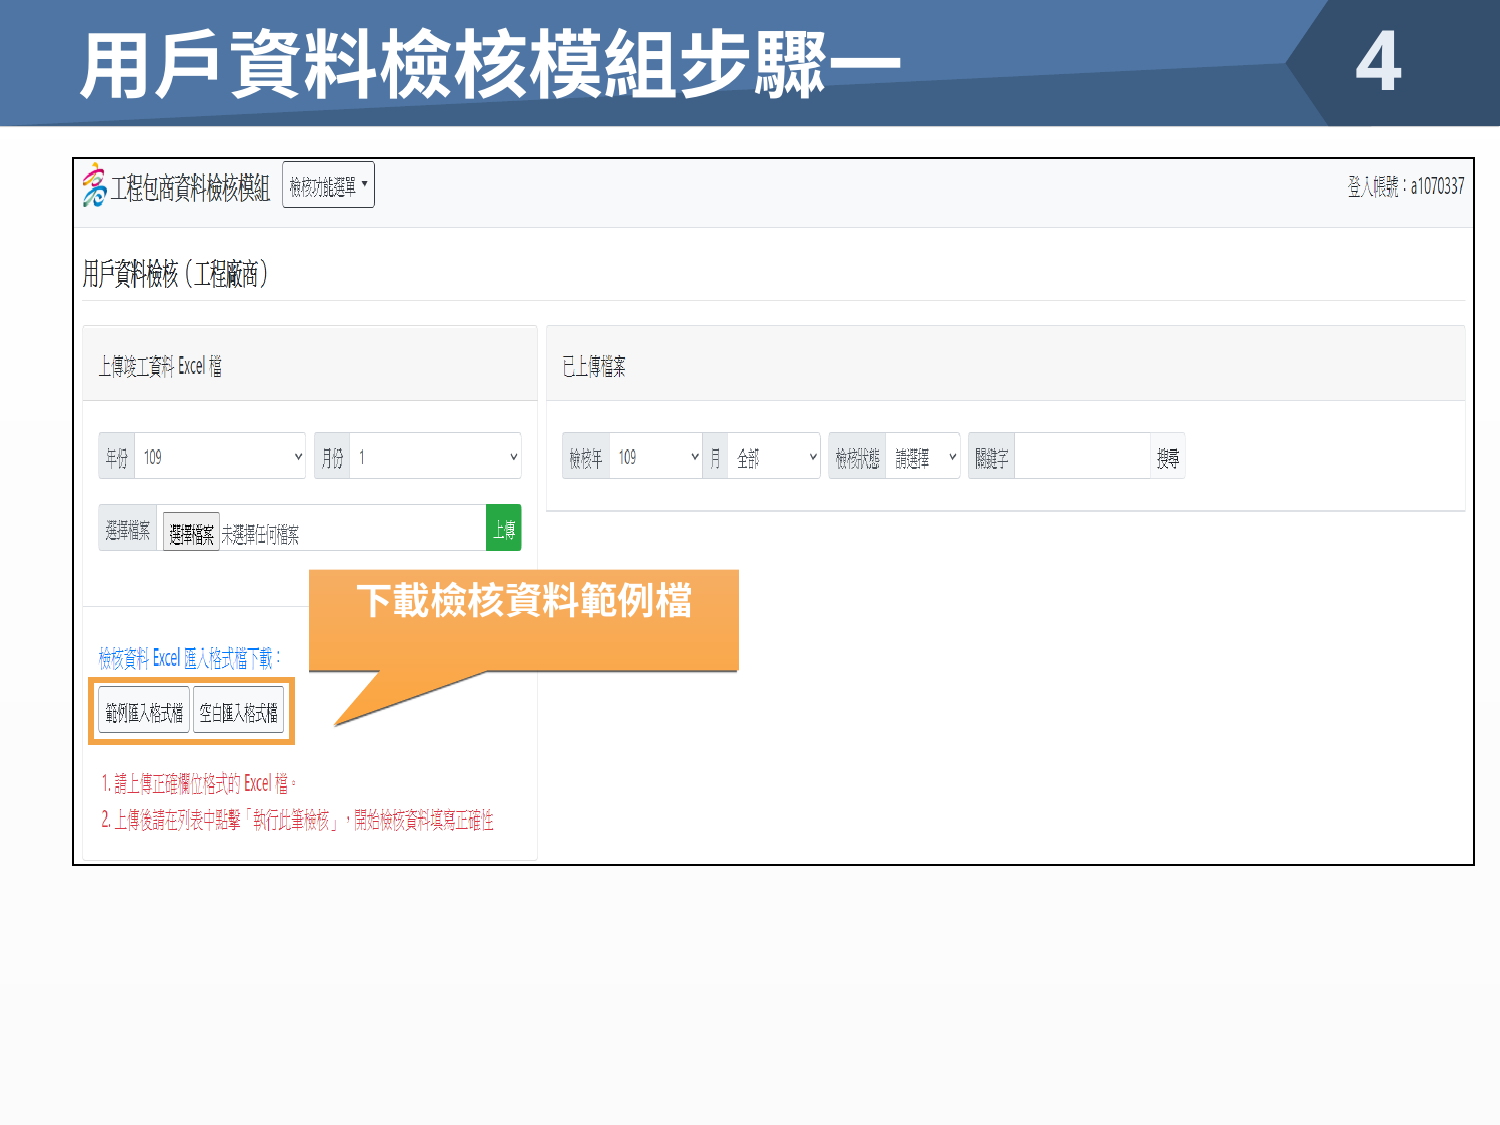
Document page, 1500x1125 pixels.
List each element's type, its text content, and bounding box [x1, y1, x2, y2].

text_box 用戶資料檢核模組步驟一 [63, 9, 1282, 116]
text_box 4 [1340, 0, 1500, 116]
text_box 下載檢核資料範例檔 [309, 569, 739, 726]
picture [73, 159, 1473, 864]
